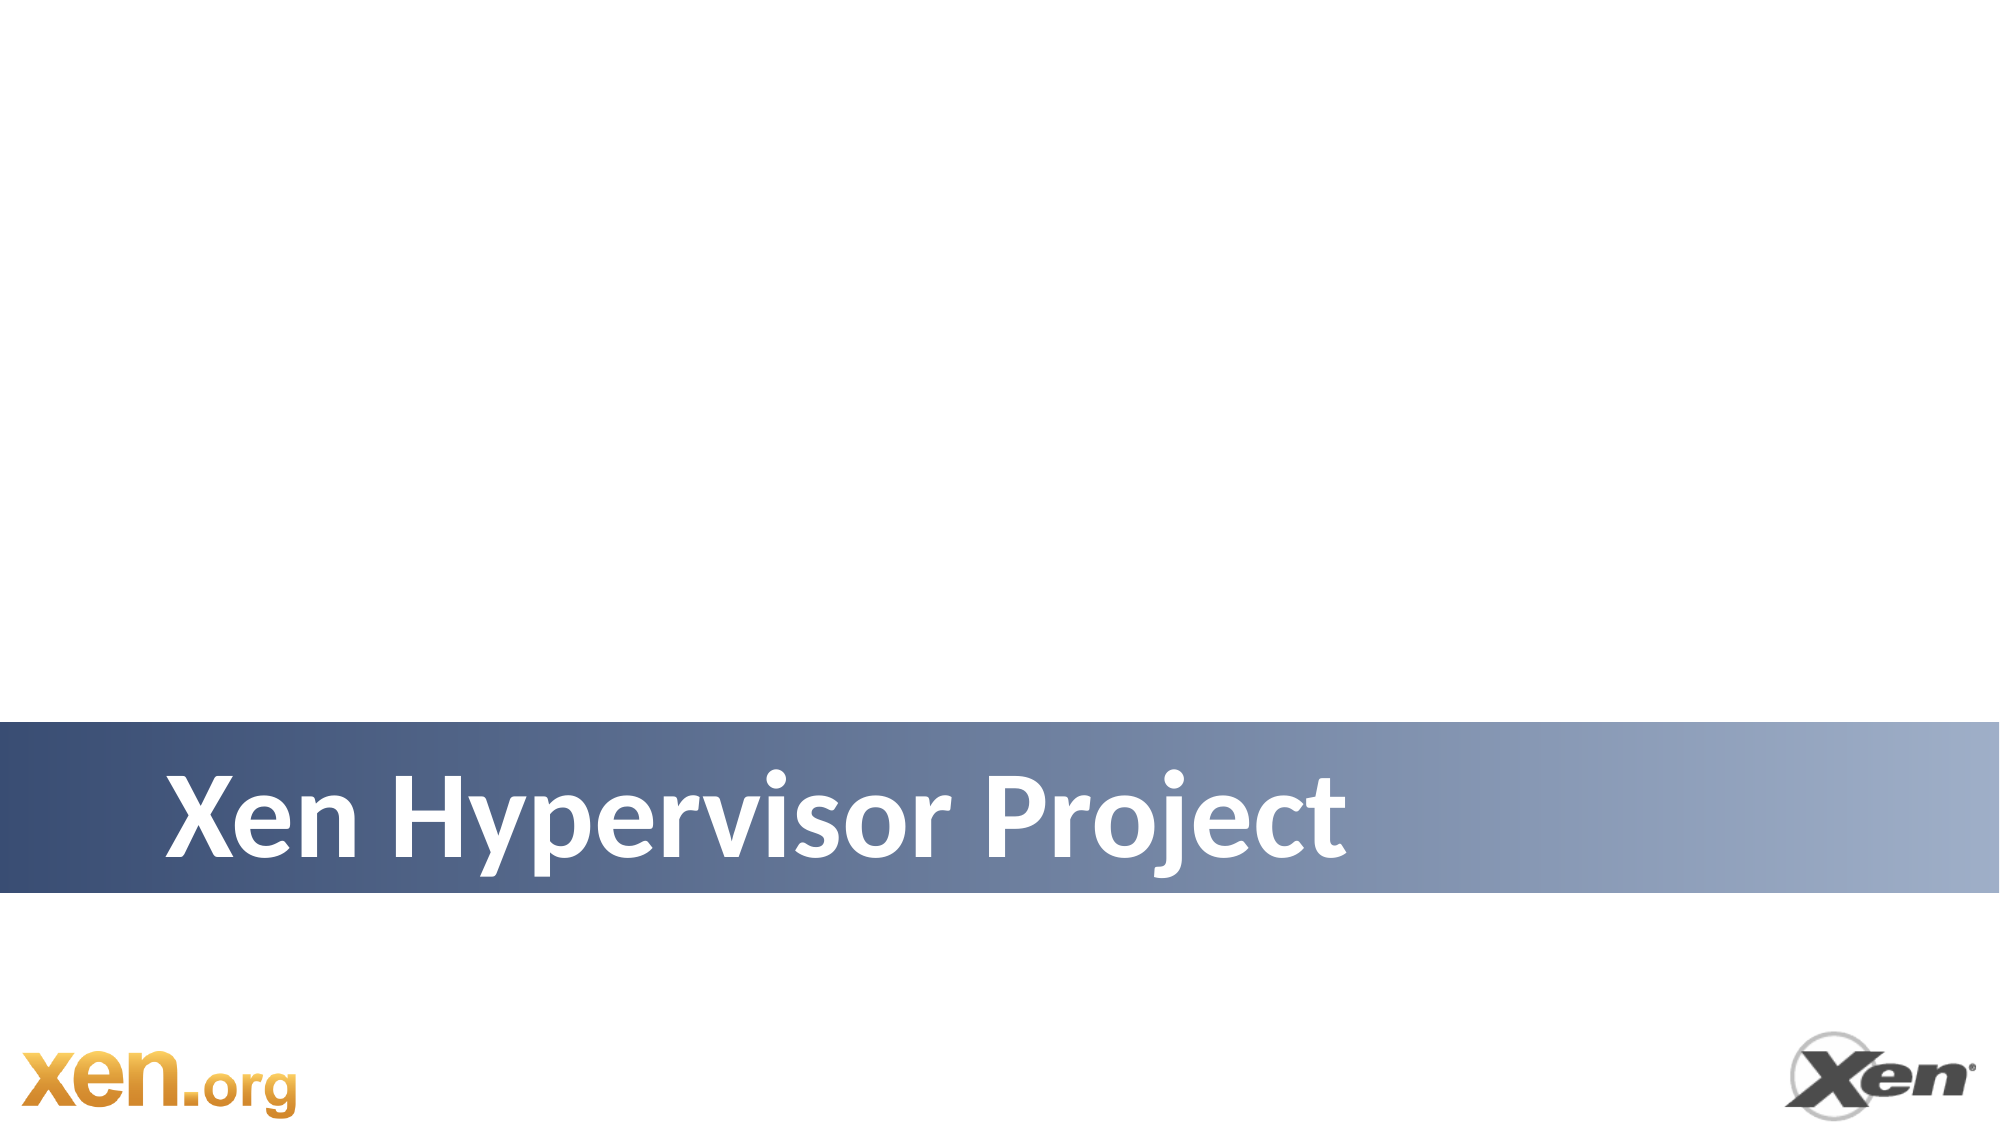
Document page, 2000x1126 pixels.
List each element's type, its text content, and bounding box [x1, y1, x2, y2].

title Xen Hypervisor Project [149, 743, 1850, 871]
picture [19, 1051, 303, 1123]
table_cell Dom0 OS: CentOS, Debian, Fedora, NetBSD, OpenSuse, RHEL 5.x, Solaris 11, … [1779, 1030, 1989, 1126]
